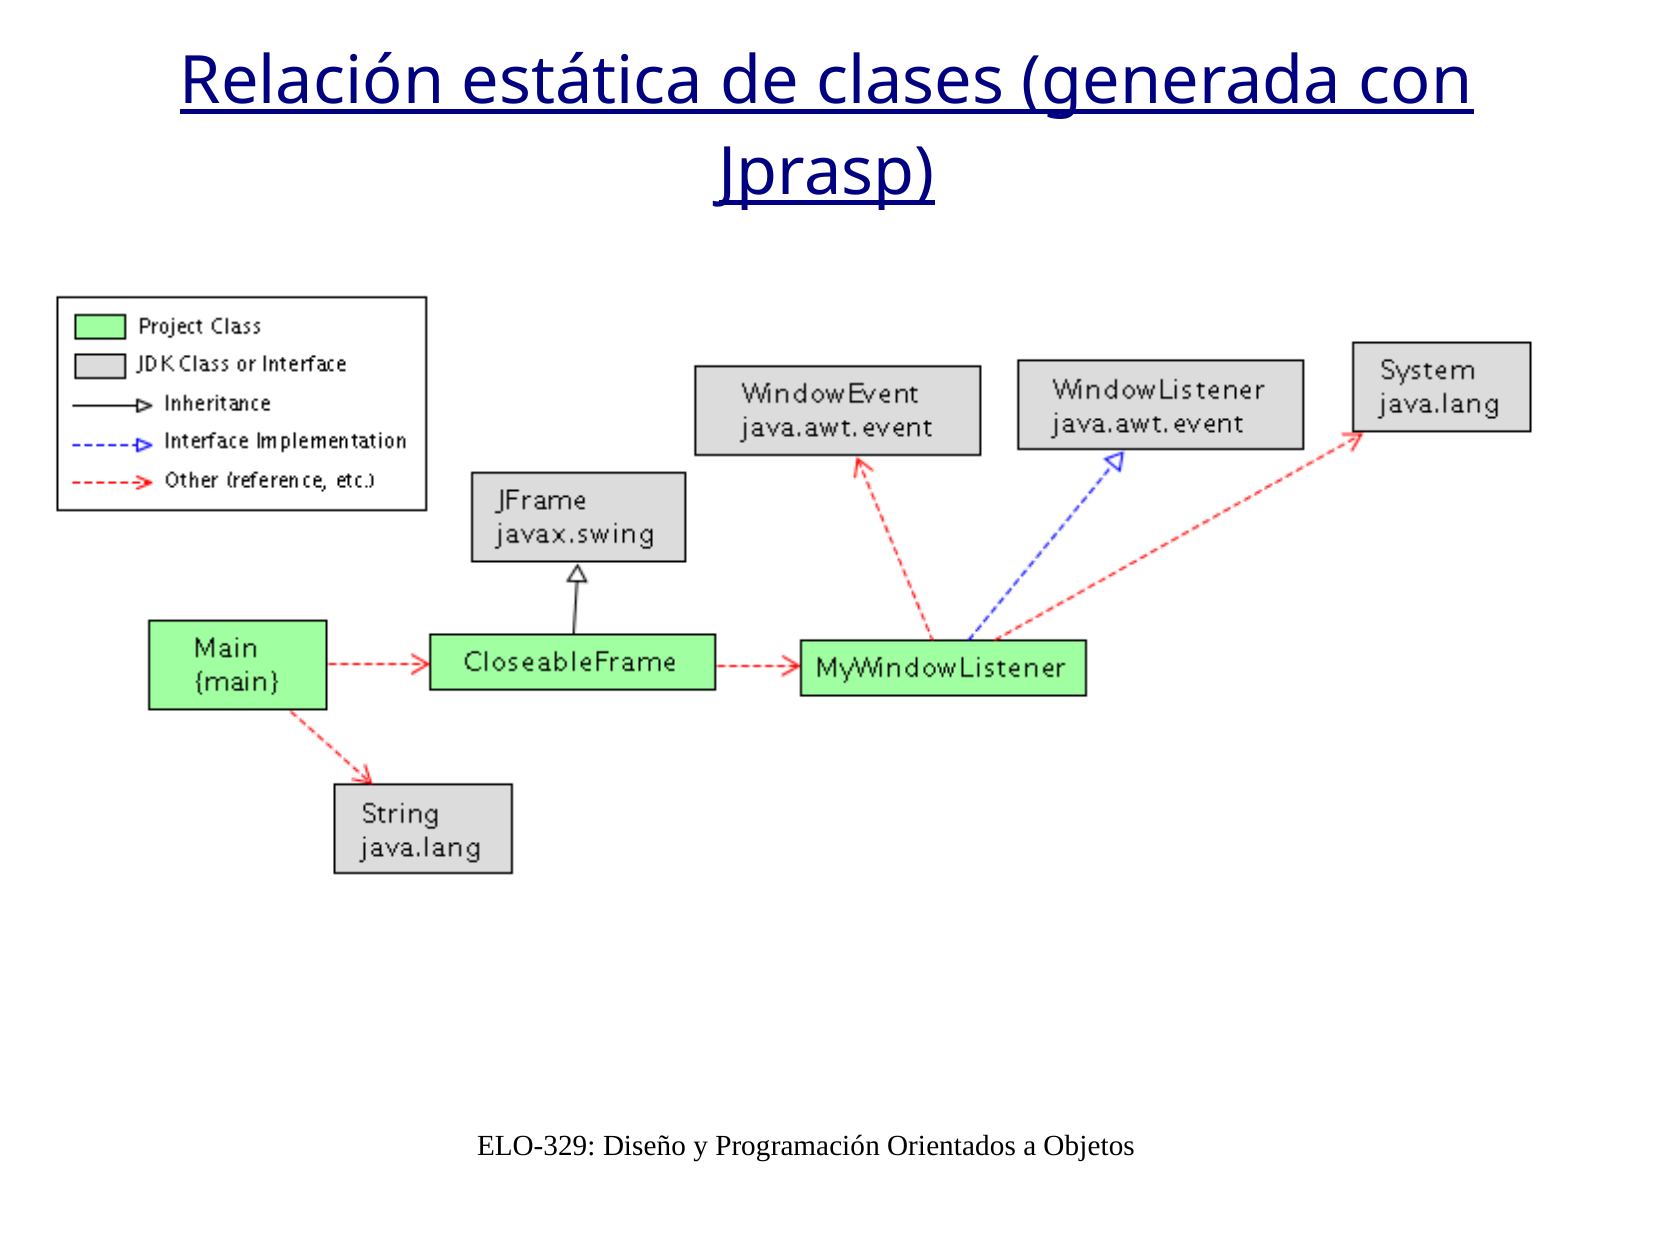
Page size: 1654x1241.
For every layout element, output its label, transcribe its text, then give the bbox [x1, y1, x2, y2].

title Relación estática de clases (generada con Jprasp)‏ [82, 73, 1571, 174]
picture [41, 279, 1542, 912]
